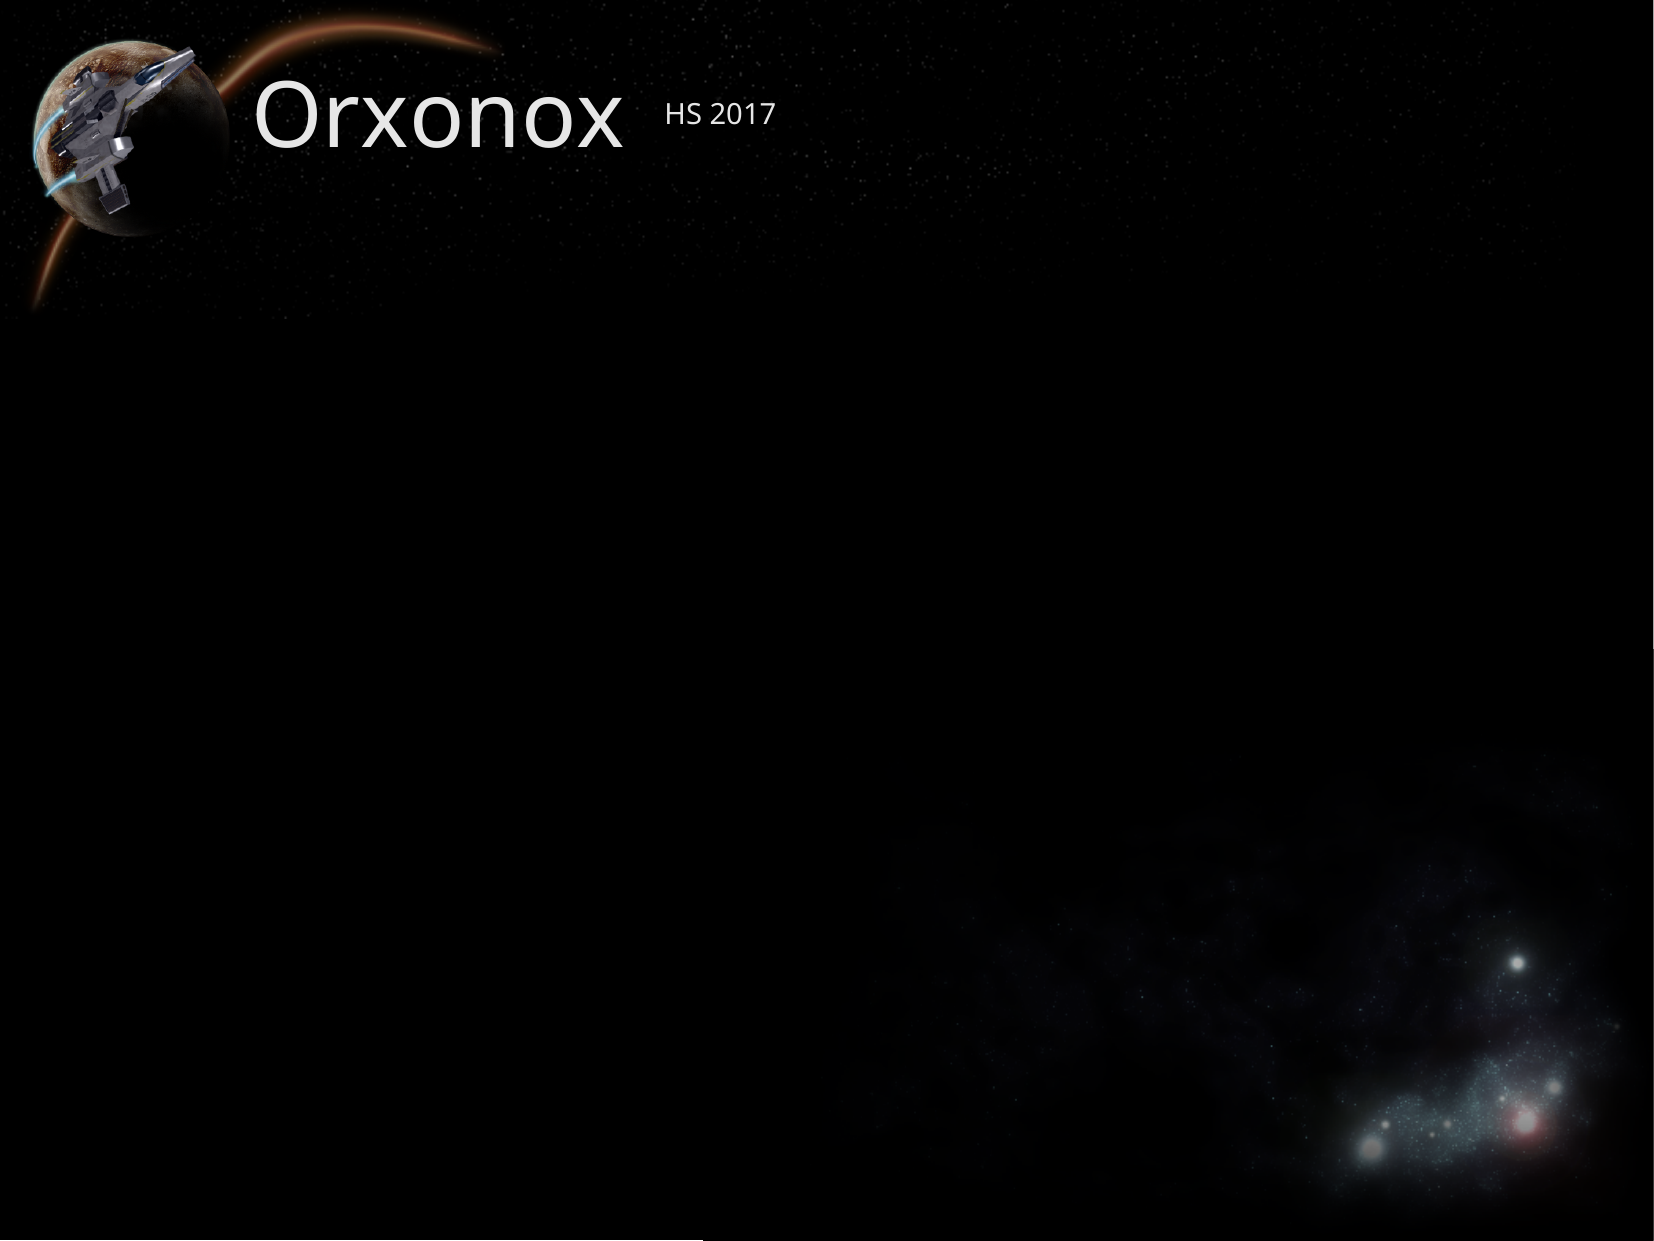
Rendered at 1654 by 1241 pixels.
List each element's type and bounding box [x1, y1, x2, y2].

picture [0, 0, 1607, 443]
picture [703, 649, 1654, 1241]
